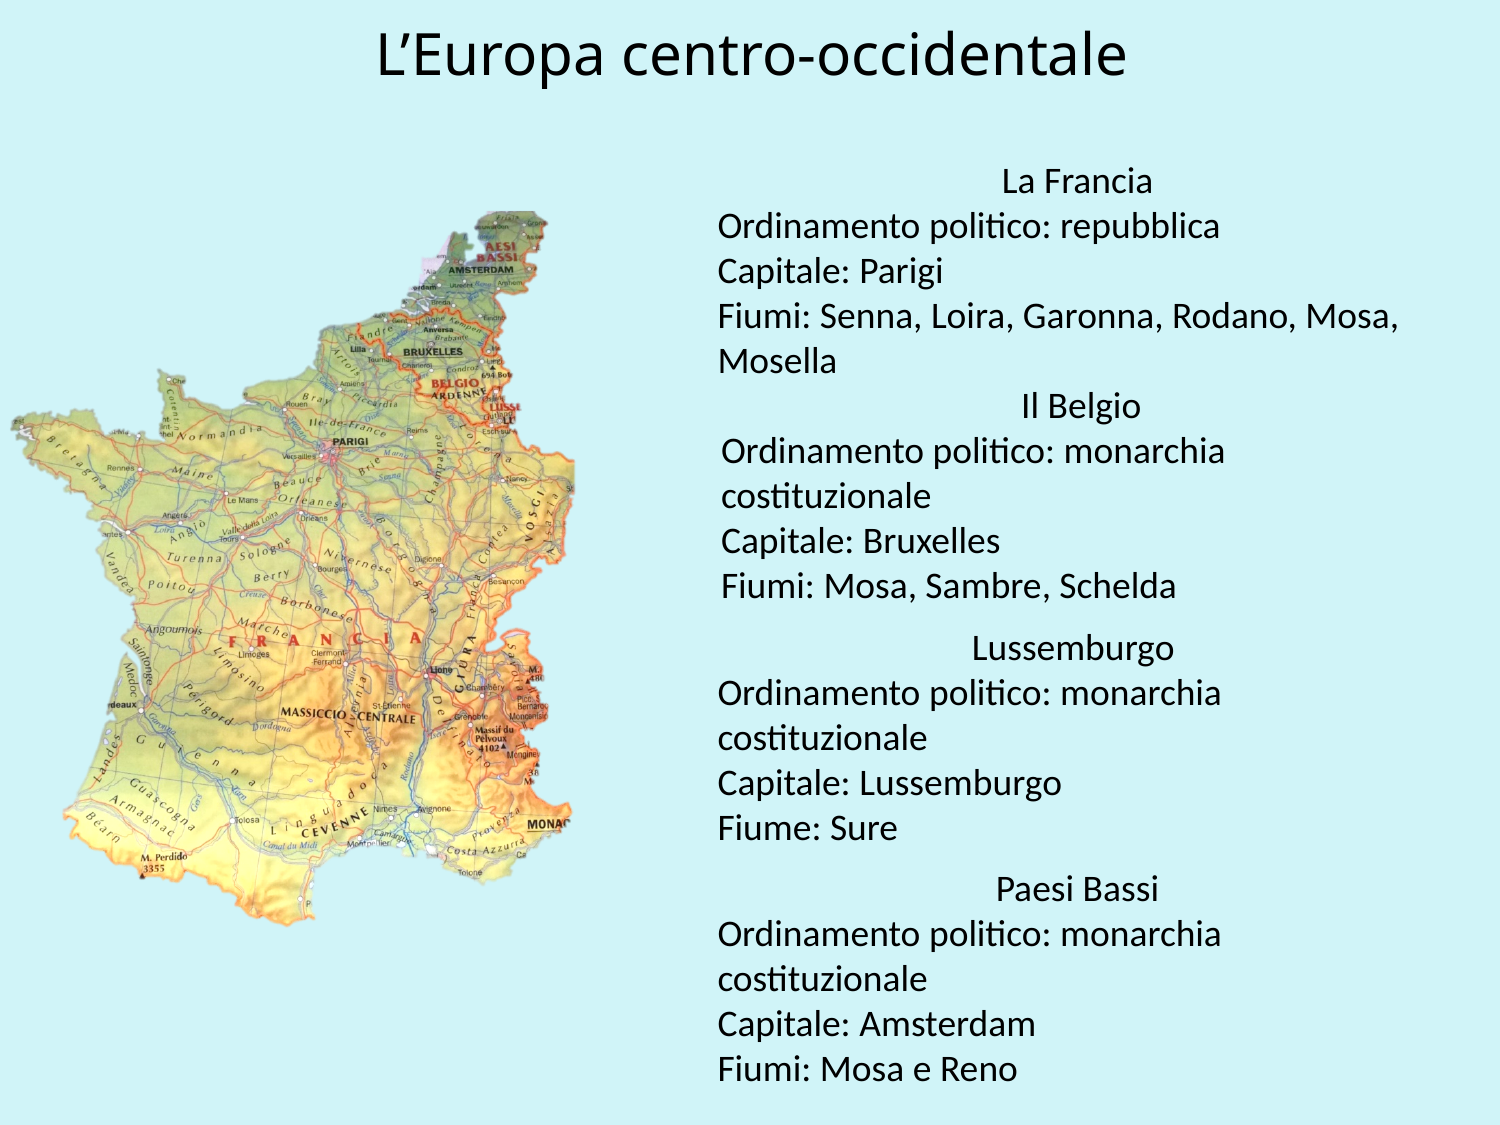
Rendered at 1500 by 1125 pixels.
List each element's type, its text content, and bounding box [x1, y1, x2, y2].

text_box Paesi Bassi Ordinamento politico: monarchia costituzionale Capitale: Amsterdam Fiumi: Mosa e Reno [702, 856, 1453, 1097]
text_box Lussemburgo Ordinamento politico: monarchia costituzionale Capitale: Lussemburgo Fiume: Sure [702, 615, 1453, 856]
picture [0, 208, 639, 951]
text_box La Francia Ordinamento politico: repubblica Capitale: Parigi Fiumi: Senna, Loira, Garonna, Rodano, Mosa, Mosella [702, 148, 1453, 389]
title L’Europa centro-occidentale [76, 9, 1427, 198]
text_box Il Belgio Ordinamento politico: monarchia costituzionale Capitale: Bruxelles Fiumi: Mosa, Sambre, Schelda [706, 373, 1457, 614]
